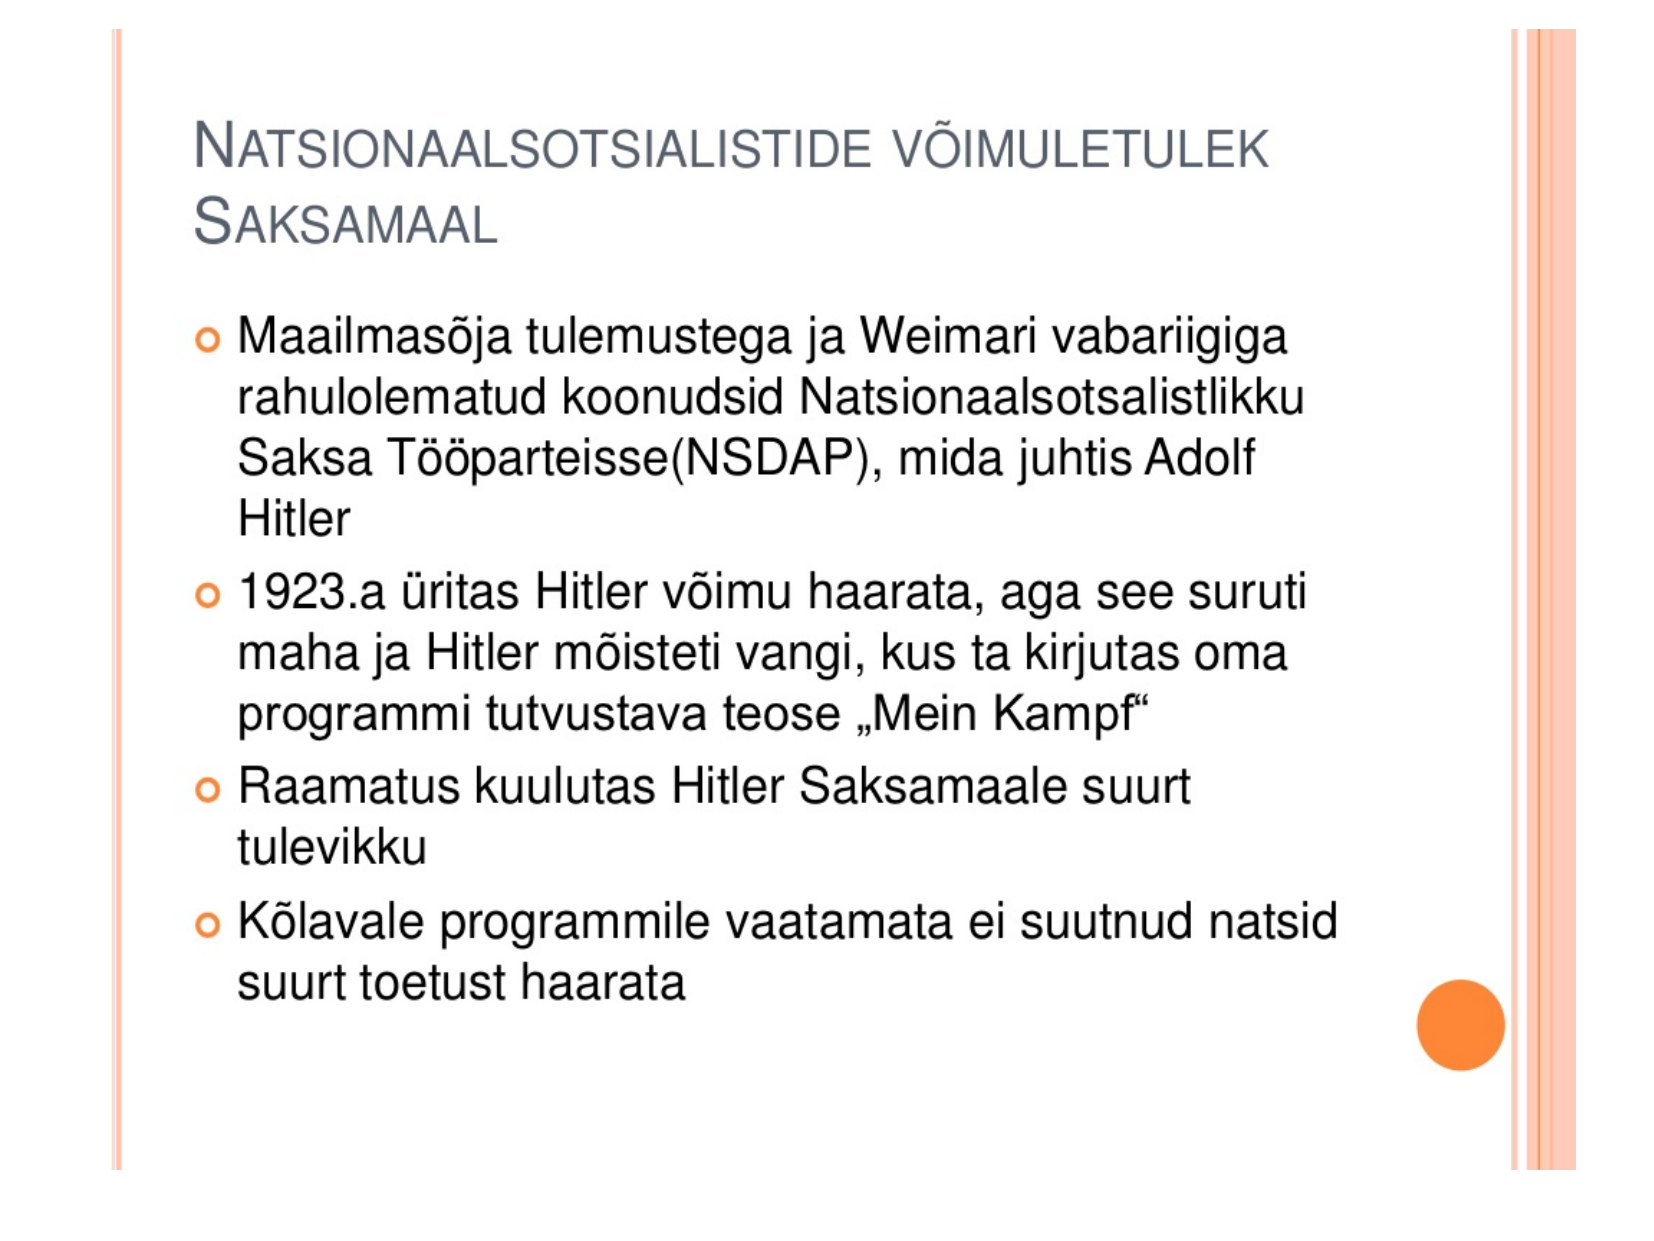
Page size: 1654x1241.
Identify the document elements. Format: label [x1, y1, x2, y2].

picture [105, 29, 1576, 1171]
